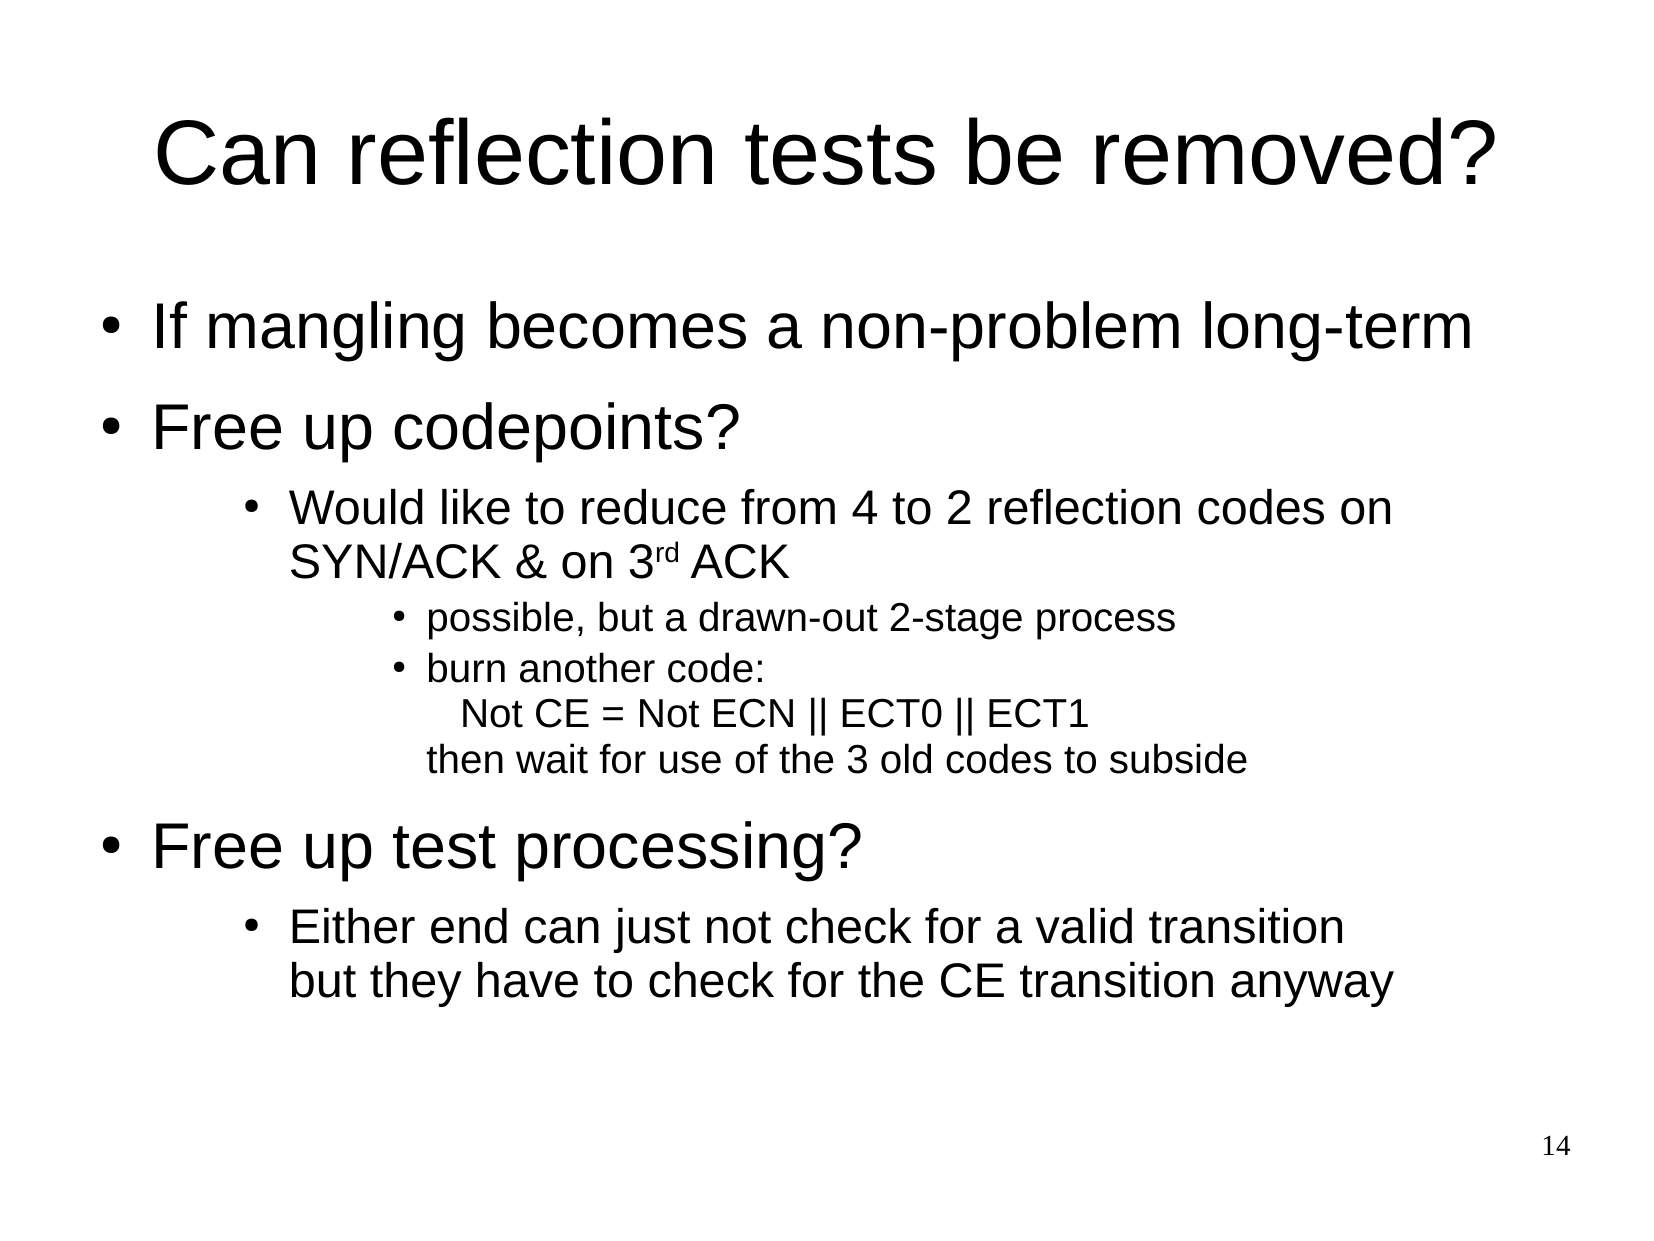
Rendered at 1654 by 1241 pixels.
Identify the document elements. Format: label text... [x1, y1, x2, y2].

title Can reflection tests be removed? [82, 49, 1571, 257]
list If mangling becomes a non-problem long-term Free up codepoints? Would like to reduce from 4 to 2 reflection codes on SYN/ACK & on 3rd ACK possible, but a drawn-out 2-stage process burn another code: Not CE = Not ECN || ECT0 || ECT1 then wait for use of the 3 old codes to subside Free up test processing? Either end can just not check for a valid transition but they have to check for the CE transition anyway [82, 290, 1571, 1010]
